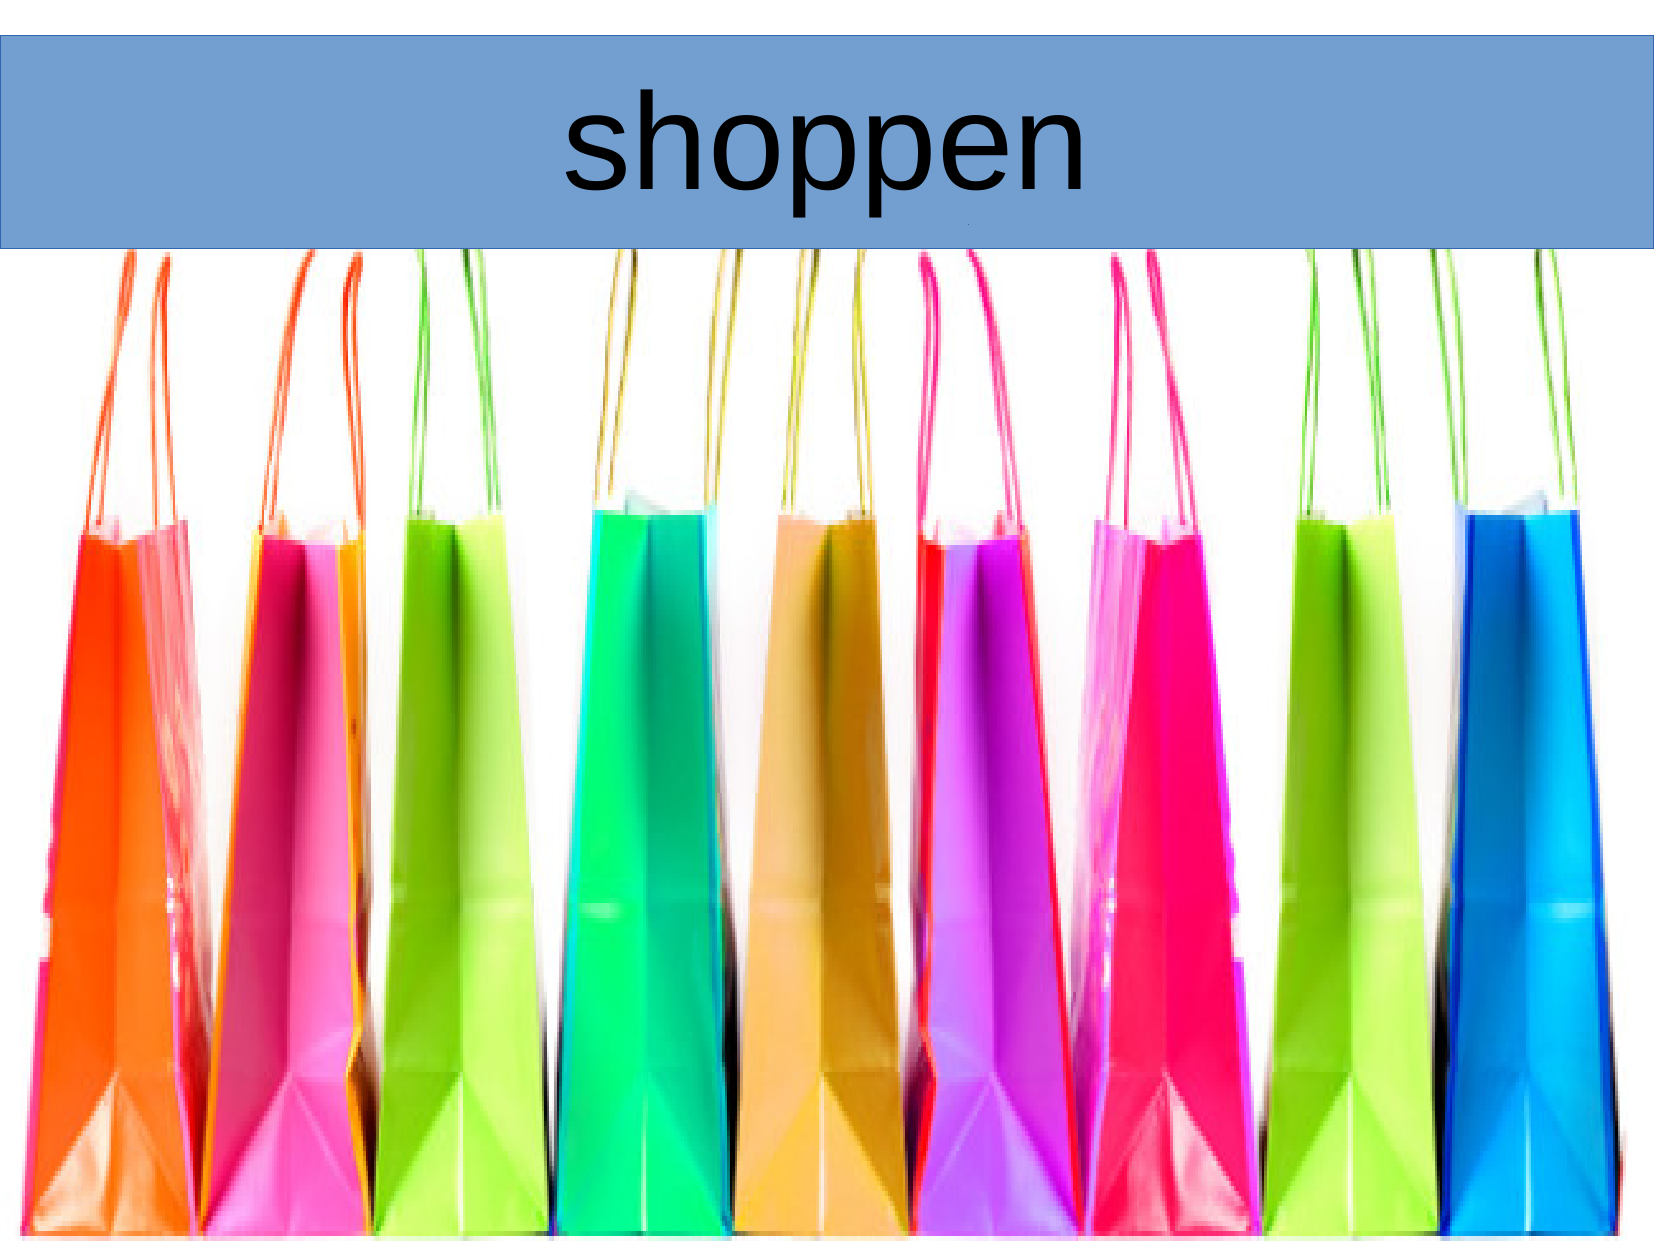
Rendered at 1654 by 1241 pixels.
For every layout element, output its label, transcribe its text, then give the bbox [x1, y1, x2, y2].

text_box shoppen [0, 35, 1654, 249]
picture [0, 0, 1654, 35]
picture [0, 249, 1654, 1241]
